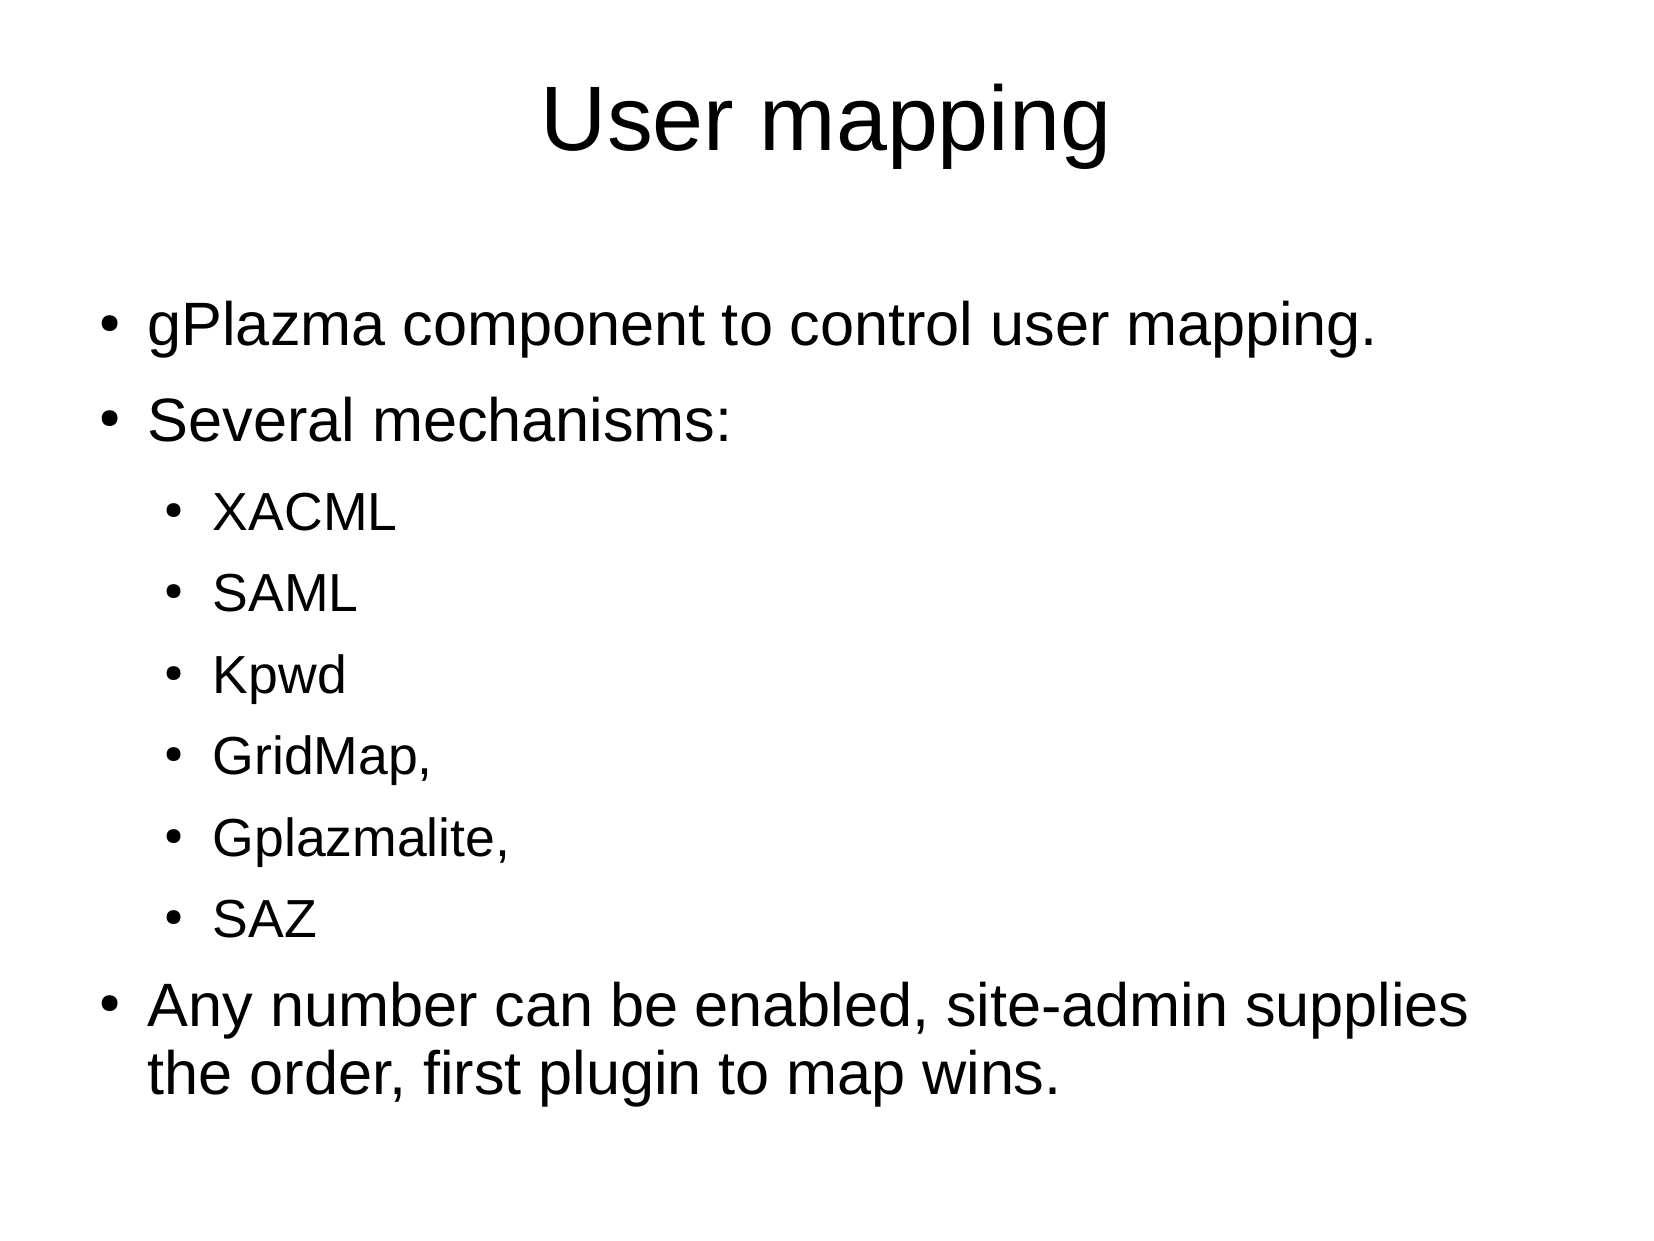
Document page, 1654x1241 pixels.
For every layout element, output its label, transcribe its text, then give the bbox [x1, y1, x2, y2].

list gPlazma component to control user mapping. Several mechanisms: XACML SAML Kpwd GridMap, Gplazmalite, SAZ Any number can be enabled, site-admin supplies the order, first plugin to map wins. [82, 290, 1571, 1109]
title User mapping [82, 56, 1571, 181]
